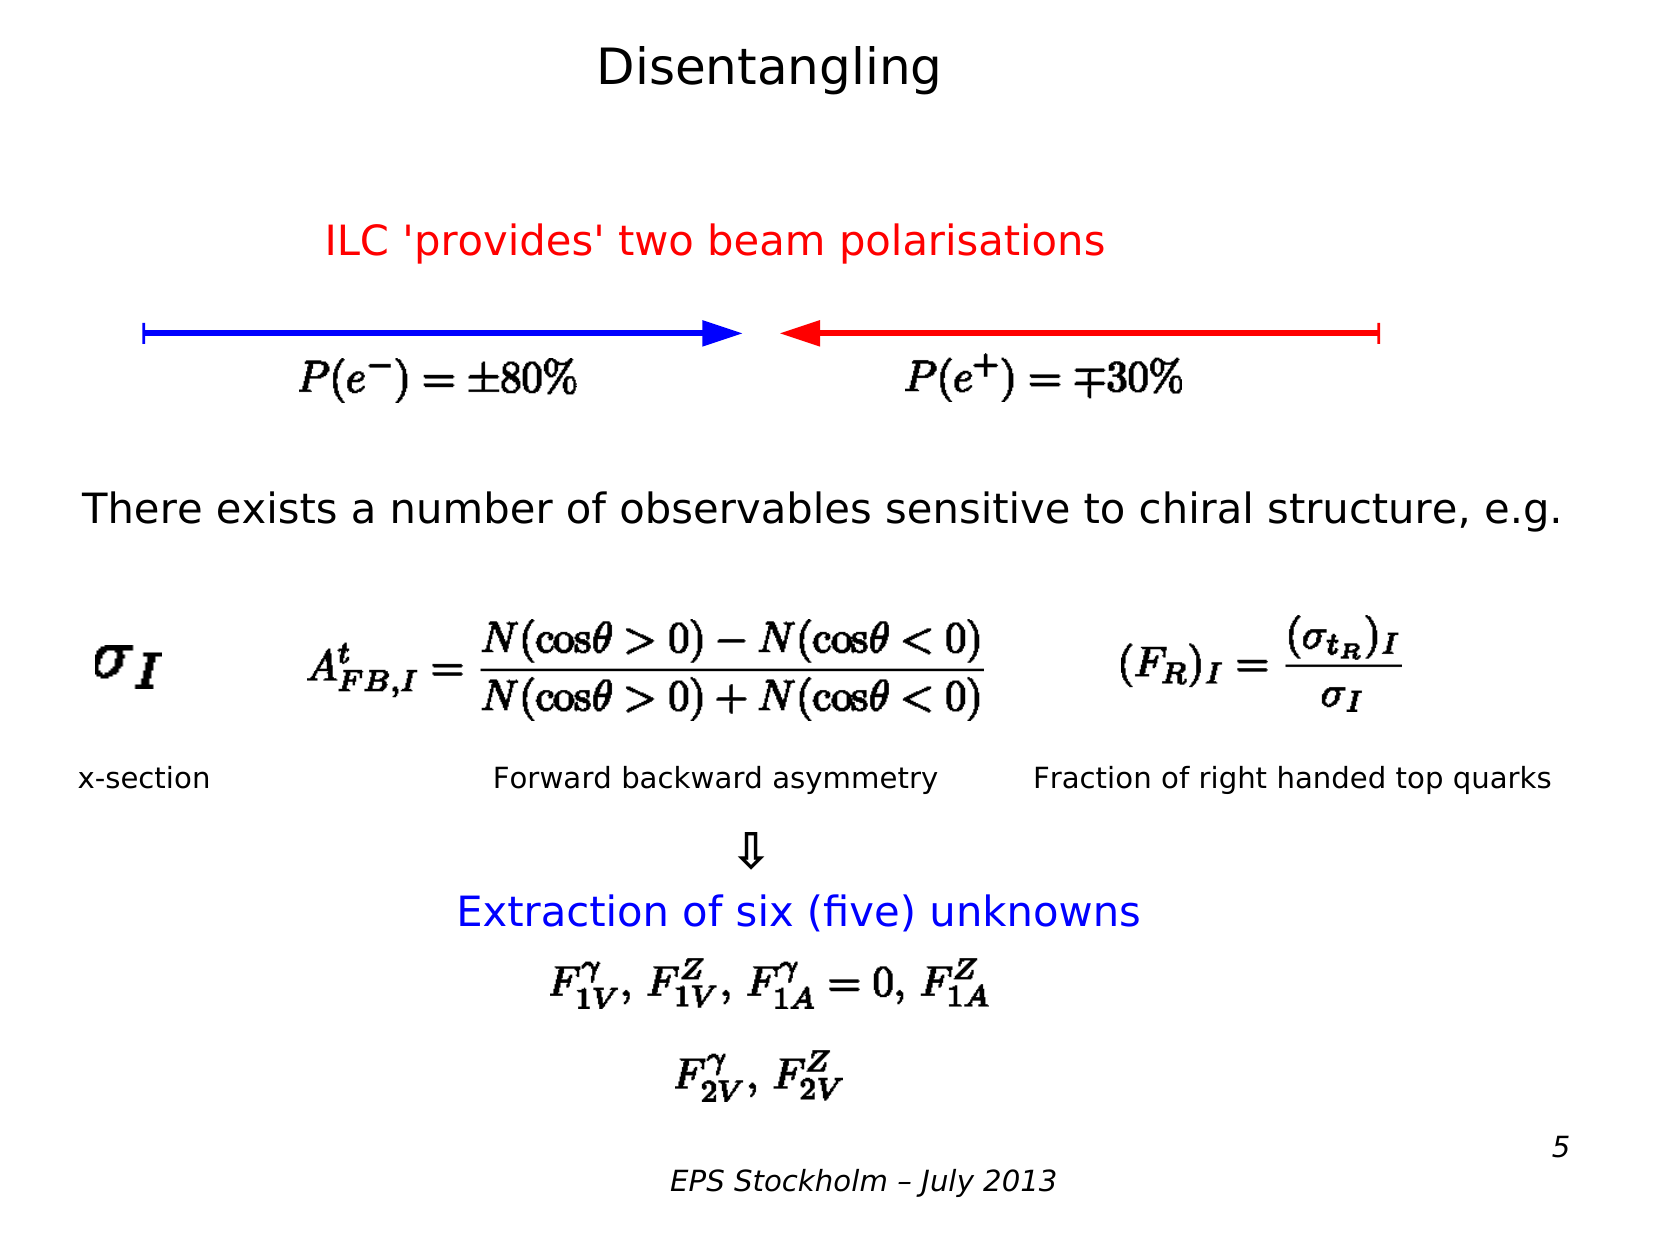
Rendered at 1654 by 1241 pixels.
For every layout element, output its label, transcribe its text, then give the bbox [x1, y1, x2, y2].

text_box Forward backward asymmetry [478, 753, 951, 803]
text_box x-section [62, 754, 226, 804]
text_box There exists a number of observables sensitive to chiral structure, e.g. [67, 477, 1575, 541]
picture [307, 619, 984, 721]
picture [299, 358, 577, 403]
picture [550, 957, 989, 1009]
picture [905, 353, 1182, 402]
text_box Disentangling [581, 30, 958, 104]
text_box Extraction of six (five) unknowns [441, 880, 1156, 944]
picture [1121, 615, 1402, 712]
text_box Fraction of right handed top quarks [1018, 754, 1581, 803]
text_box ILC 'provides' two beam polarisations [309, 208, 1120, 273]
picture [675, 1049, 843, 1102]
text_box ⇧ [698, 813, 788, 880]
picture [95, 645, 162, 689]
